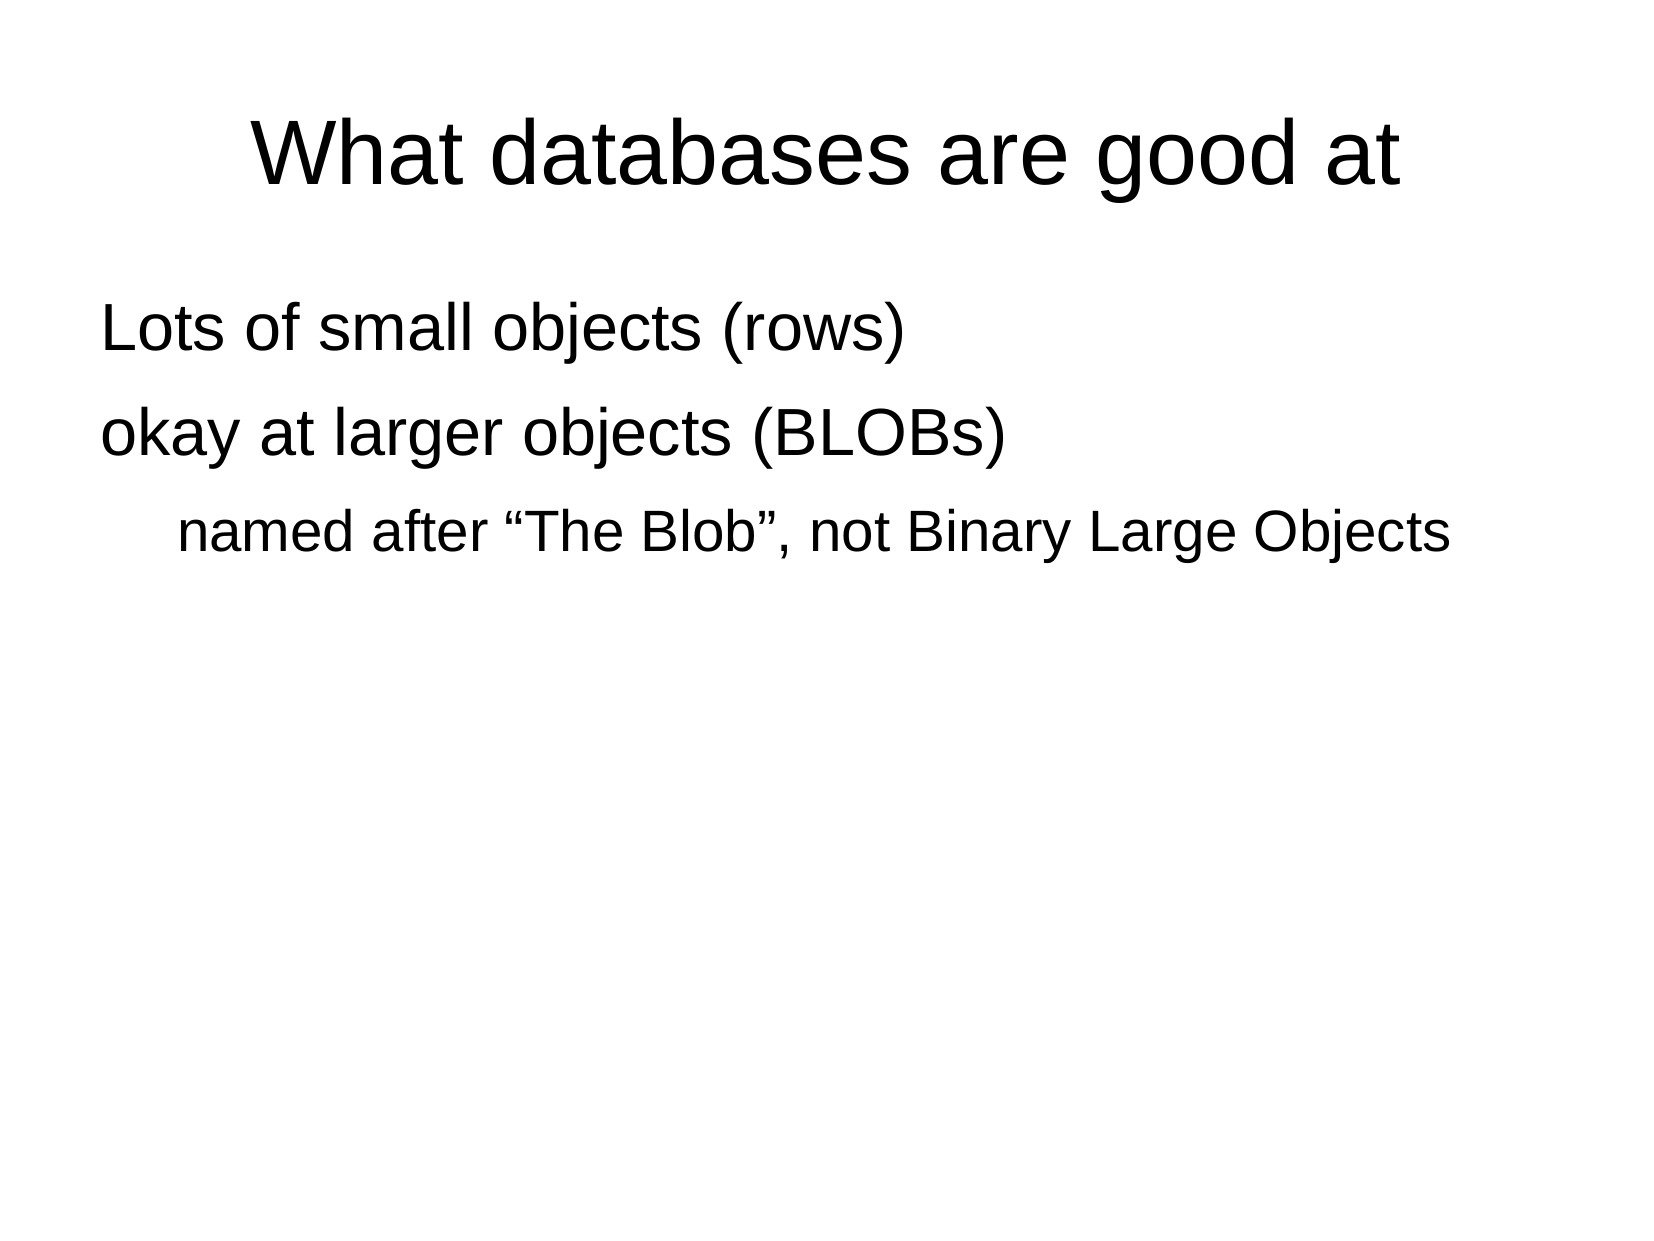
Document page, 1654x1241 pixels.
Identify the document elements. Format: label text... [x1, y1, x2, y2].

title What databases are good at [82, 56, 1571, 250]
list Lots of small objects (rows) okay at larger objects (BLOBs) named after “The Blob”, not Binary Large Objects [82, 290, 1571, 1094]
